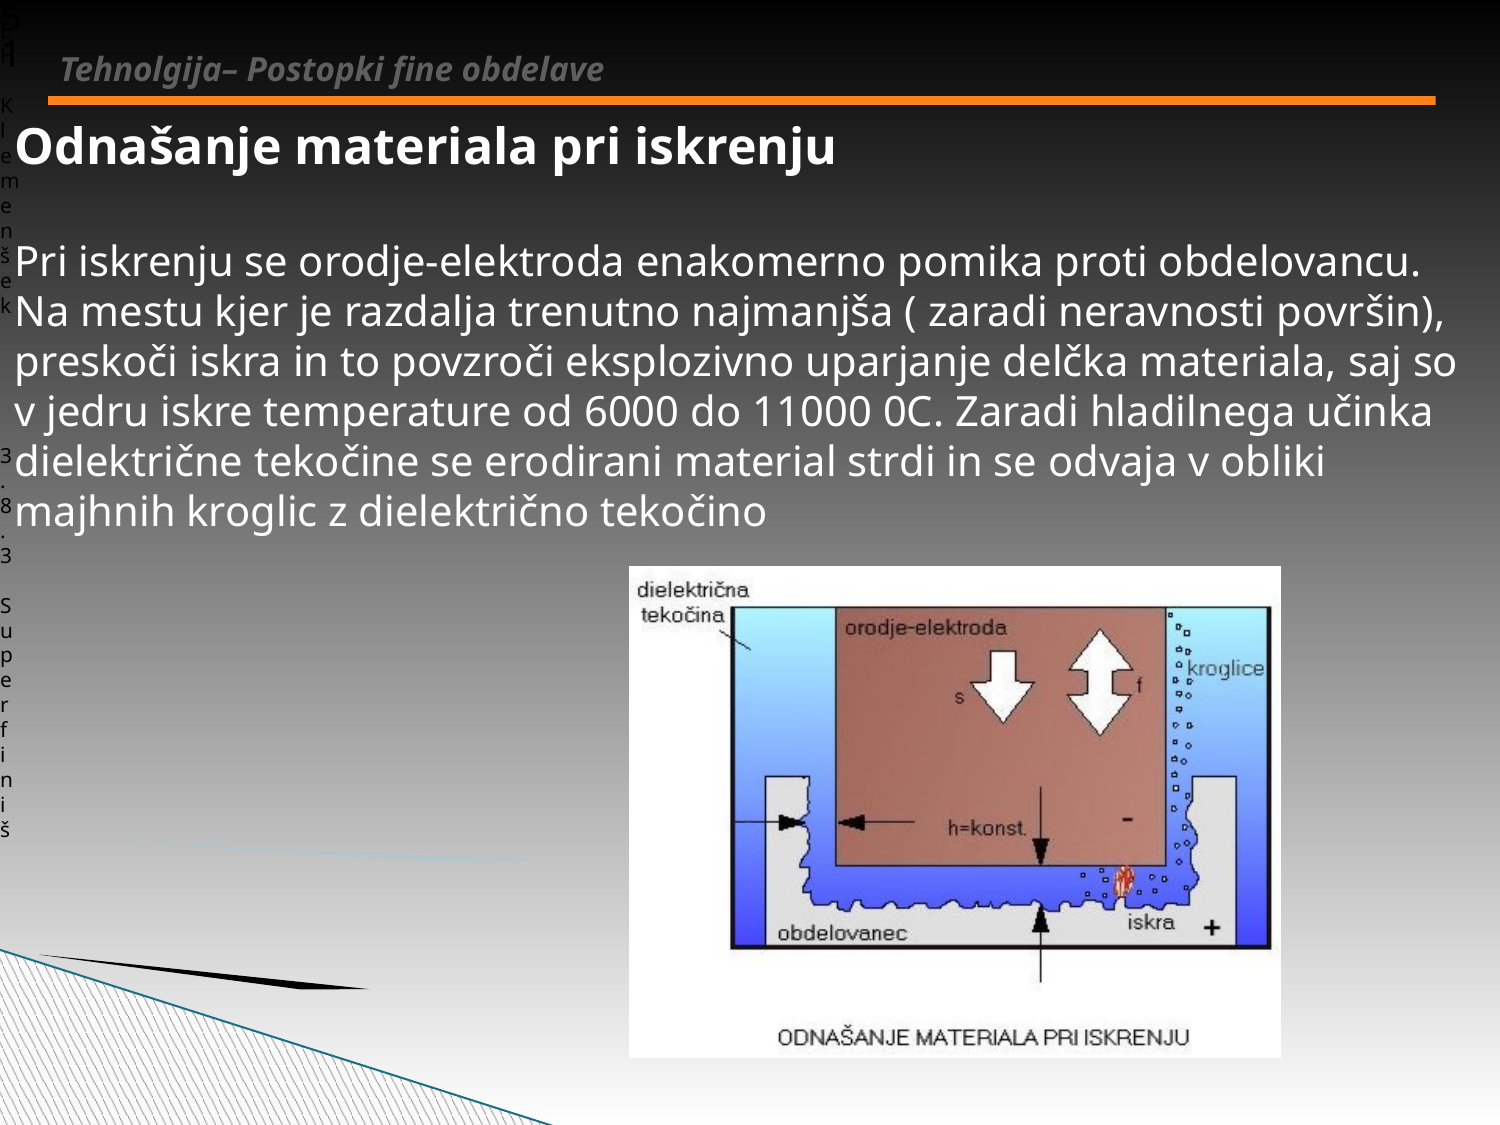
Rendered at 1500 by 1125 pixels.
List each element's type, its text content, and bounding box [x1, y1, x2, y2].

picture [0, 952, 543, 1125]
picture [629, 566, 1281, 1058]
text_box Odnašanje materiala pri iskrenju Pri iskrenju se orodje-elektroda enakomerno pomika proti obdelovancu. Na mestu kjer je razdalja trenutno najmanjša ( zaradi neravnosti površin), preskoči iskra in to povzroči eksplozivno uparjanje delčka materiala, saj so v jedru iskre temperature od 6000 do 11000 0C. Zaradi hladilnega učinka dielektrične tekočine se erodirani material strdi in se odvaja v obliki majhnih kroglic z dielektrično tekočino [0, 107, 1500, 543]
